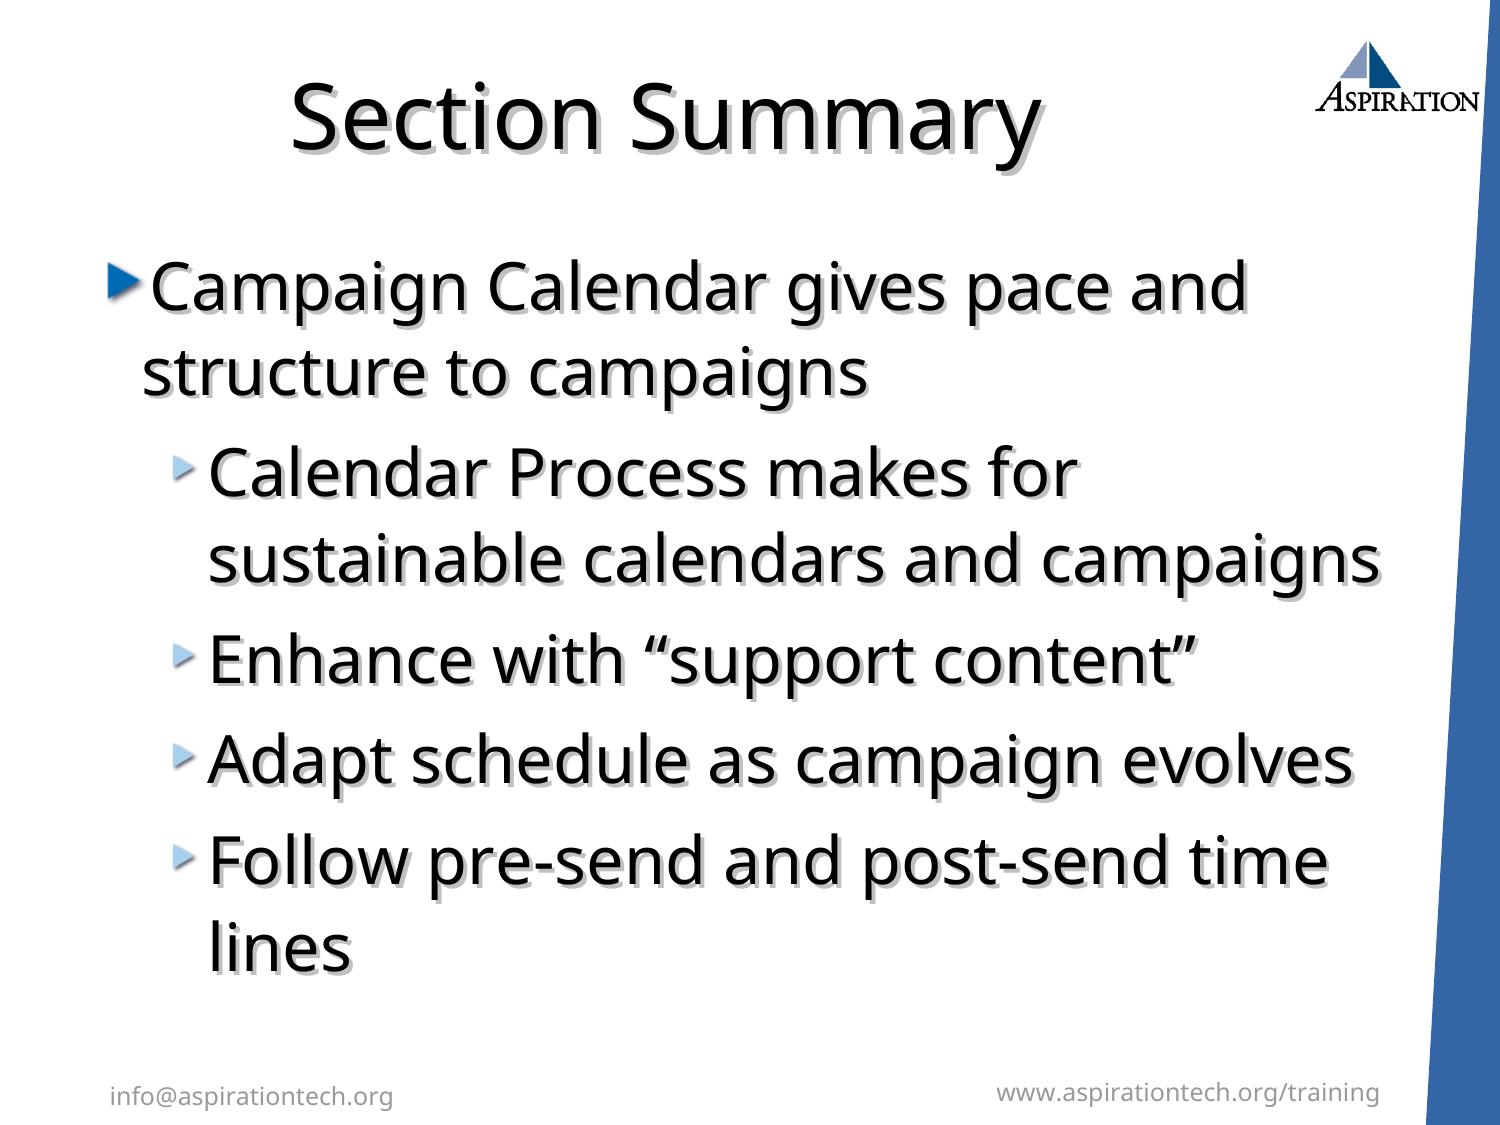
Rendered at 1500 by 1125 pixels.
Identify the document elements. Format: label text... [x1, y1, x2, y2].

list Campaign Calendar gives pace and structure to campaigns Calendar Process makes for sustainable calendars and campaigns Enhance with “support content” Adapt schedule as campaign evolves Follow pre-send and post-send time lines [49, 238, 1447, 899]
picture [1315, 41, 1480, 120]
title Section Summary [49, 19, 1284, 206]
